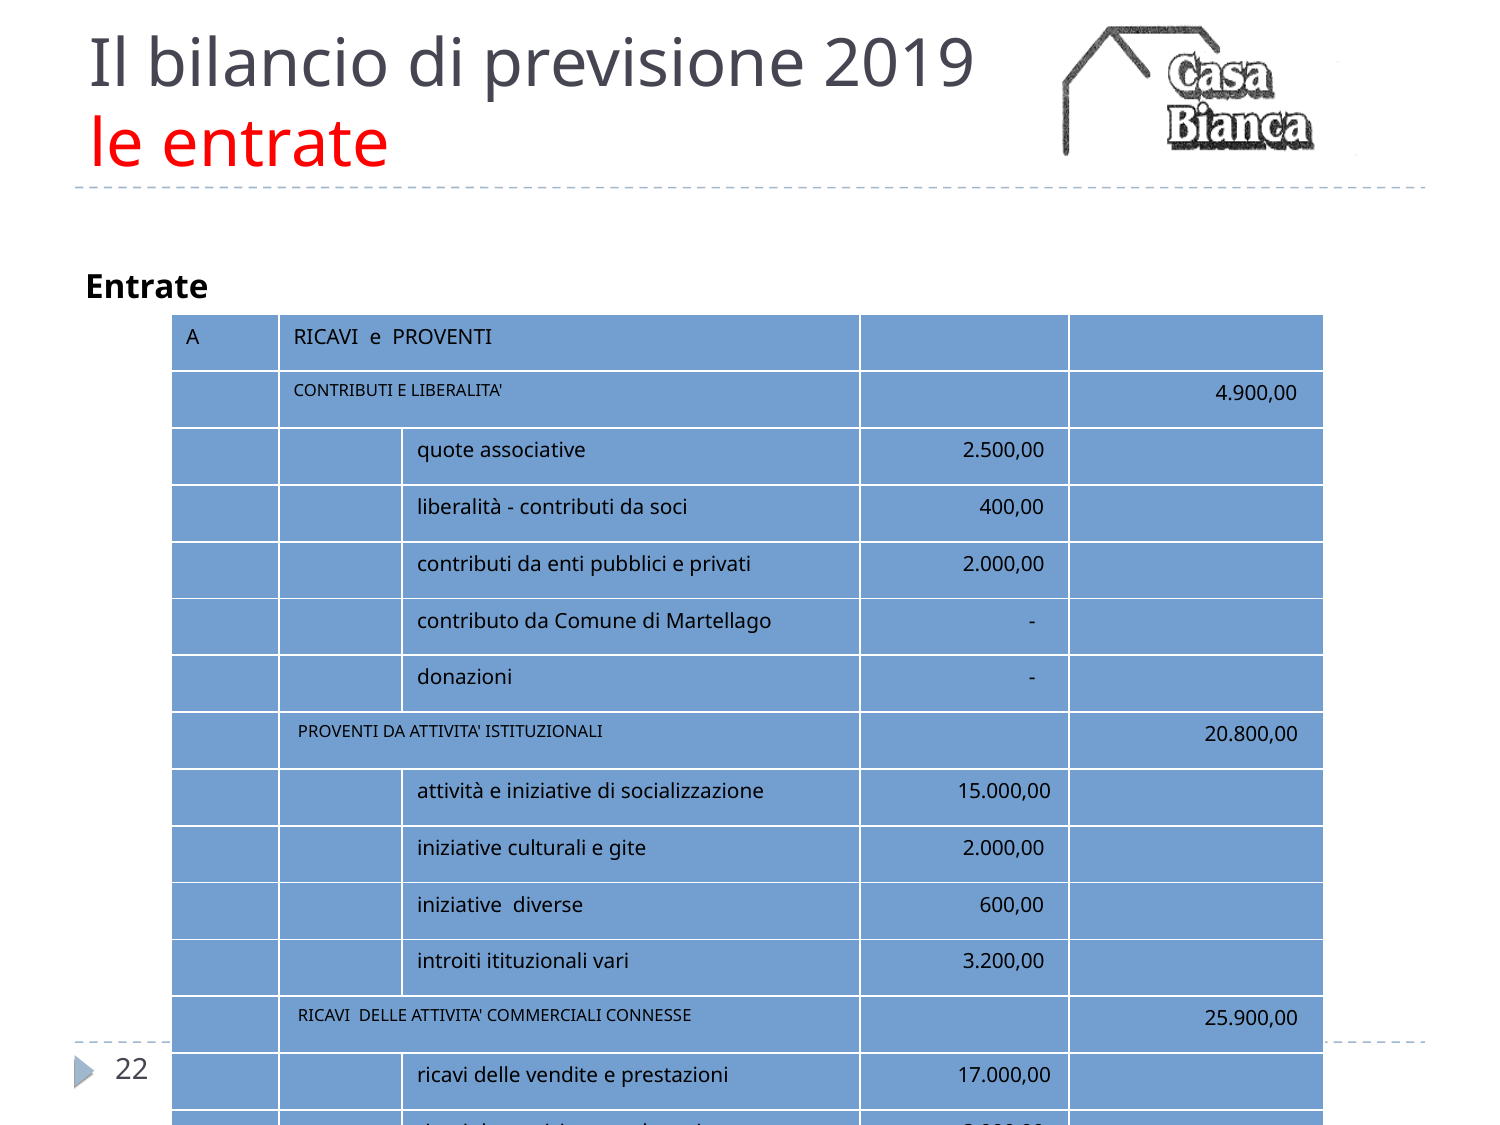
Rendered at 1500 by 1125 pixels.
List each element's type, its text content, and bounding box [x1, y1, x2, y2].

table_cell [172, 543, 278, 598]
table_cell [172, 486, 278, 541]
table_cell [1070, 656, 1323, 711]
table_cell [172, 827, 278, 882]
table_cell attività e iniziative di socializzazione [403, 770, 859, 825]
table_cell [172, 1111, 278, 1125]
table_cell [1070, 429, 1323, 484]
table_cell [280, 599, 401, 654]
table_cell [1070, 1111, 1323, 1125]
table_cell [1070, 827, 1323, 882]
table_cell [861, 372, 1068, 427]
table_header [1070, 315, 1323, 370]
table_cell ricavi da servizi e compleanni [403, 1111, 859, 1125]
table_cell iniziative culturali e gite [403, 827, 859, 882]
table_cell RICAVI DELLE ATTIVITA' COMMERCIALI CONNESSE [280, 997, 859, 1052]
table_cell [172, 656, 278, 711]
table_cell [172, 713, 278, 768]
table_cell 3.200,00 [861, 940, 1068, 995]
table_cell [172, 429, 278, 484]
table_cell [172, 1054, 278, 1109]
table_cell 17.000,00 [861, 1054, 1068, 1109]
table_cell [1070, 770, 1323, 825]
table_cell 4.900,00 [1070, 372, 1323, 427]
table_cell [1070, 599, 1323, 654]
table_cell [280, 429, 401, 484]
table_cell 2.000,00 [861, 543, 1068, 598]
table_cell contributo da Comune di Martellago [403, 599, 859, 654]
table_cell [172, 372, 278, 427]
table_cell [280, 1111, 401, 1125]
table_cell [172, 599, 278, 654]
table_cell [280, 827, 401, 882]
table_cell [172, 770, 278, 825]
table_cell [280, 770, 401, 825]
table_cell [1070, 1054, 1323, 1109]
slide_number <numero> [100, 1042, 170, 1103]
table_cell 2.000,00 [861, 827, 1068, 882]
table_cell - [861, 599, 1068, 654]
table_cell CONTRIBUTI E LIBERALITA' [280, 372, 859, 427]
table_cell iniziative diverse [403, 883, 859, 939]
table_cell [280, 656, 401, 711]
table_cell [280, 1054, 401, 1109]
picture [996, 0, 1407, 172]
table_cell [861, 713, 1068, 768]
table_cell [172, 883, 278, 939]
table_cell - [861, 656, 1068, 711]
table_cell 20.800,00 [1070, 713, 1323, 768]
table_cell quote associative [403, 429, 859, 484]
table_header [861, 315, 1068, 370]
table_cell liberalità - contributi da soci [403, 486, 859, 541]
table_header A [172, 315, 278, 370]
table_cell 2.500,00 [861, 429, 1068, 484]
table_cell [172, 997, 278, 1052]
table_cell [861, 997, 1068, 1052]
table_cell 600,00 [861, 883, 1068, 939]
table_cell donazioni [403, 656, 859, 711]
table_header RICAVI e PROVENTI [280, 315, 859, 370]
table_cell 3.000,00 [861, 1111, 1068, 1125]
table_cell [1070, 940, 1323, 995]
table_cell 25.900,00 [1070, 997, 1323, 1052]
table_cell [280, 883, 401, 939]
table_cell 400,00 [861, 486, 1068, 541]
table_cell introiti itituzionali vari [403, 940, 859, 995]
table_cell [280, 486, 401, 541]
table_cell [280, 940, 401, 995]
table_cell [1070, 486, 1323, 541]
list Entrate [70, 257, 1325, 938]
table_cell [1070, 543, 1323, 598]
table_cell [1070, 883, 1323, 939]
table_cell PROVENTI DA ATTIVITA' ISTITUZIONALI [280, 713, 859, 768]
table_cell 15.000,00 [861, 770, 1068, 825]
table_cell [280, 543, 401, 598]
title Il bilancio di previsione 2019 le entrate [75, 24, 1425, 188]
table_cell ricavi delle vendite e prestazioni [403, 1054, 859, 1109]
table_cell [172, 940, 278, 995]
table_cell contributi da enti pubblici e privati [403, 543, 859, 598]
